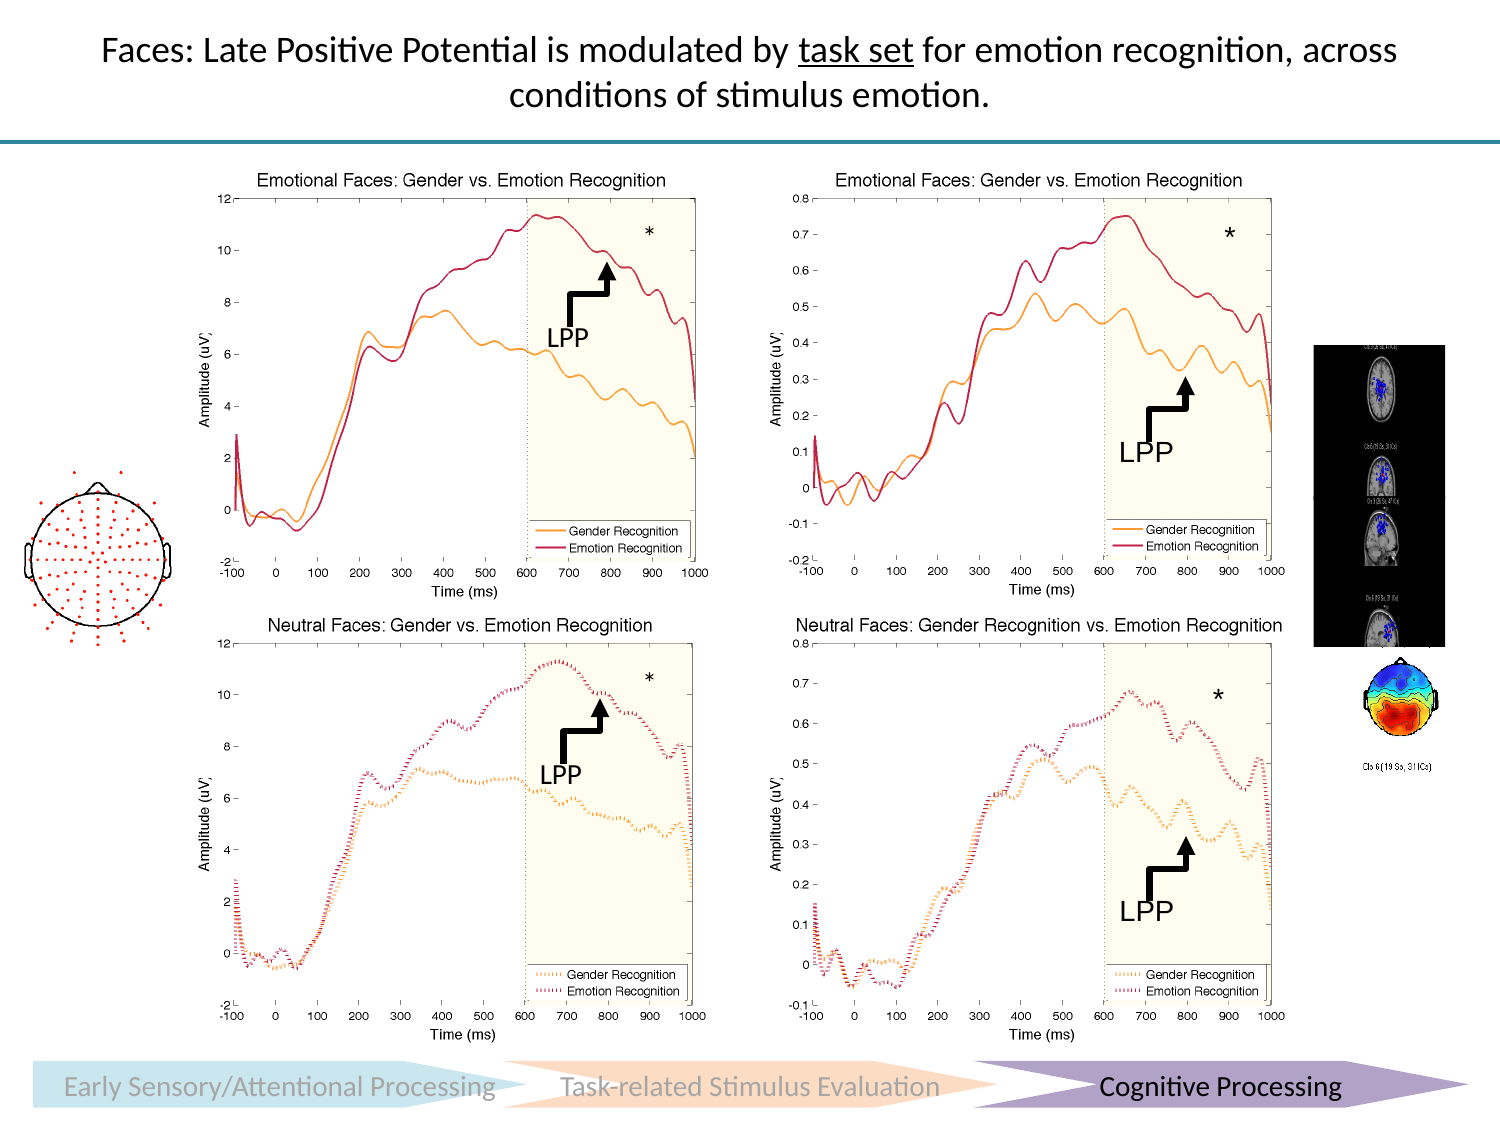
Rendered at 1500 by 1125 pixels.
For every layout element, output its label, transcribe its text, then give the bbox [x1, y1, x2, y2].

text_box * [1198, 673, 1240, 723]
text_box * [627, 211, 672, 261]
text_box Task-related Stimulus Evaluation [502, 1060, 998, 1108]
text_box LPP [1104, 425, 1190, 476]
text_box * [1209, 211, 1251, 261]
title Faces: Late Positive Potential is modulated by task set for emotion recognition, across conditions of stimulus emotion. [75, 17, 1425, 131]
text_box LPP [1104, 885, 1190, 936]
text_box LPP [532, 310, 604, 361]
text_box Early Sensory/Attentional Processing [33, 1060, 527, 1108]
text_box * [627, 656, 672, 707]
text_box LPP [525, 747, 597, 798]
picture [0, 164, 1450, 1053]
text_box Cognitive Processing [973, 1060, 1469, 1108]
